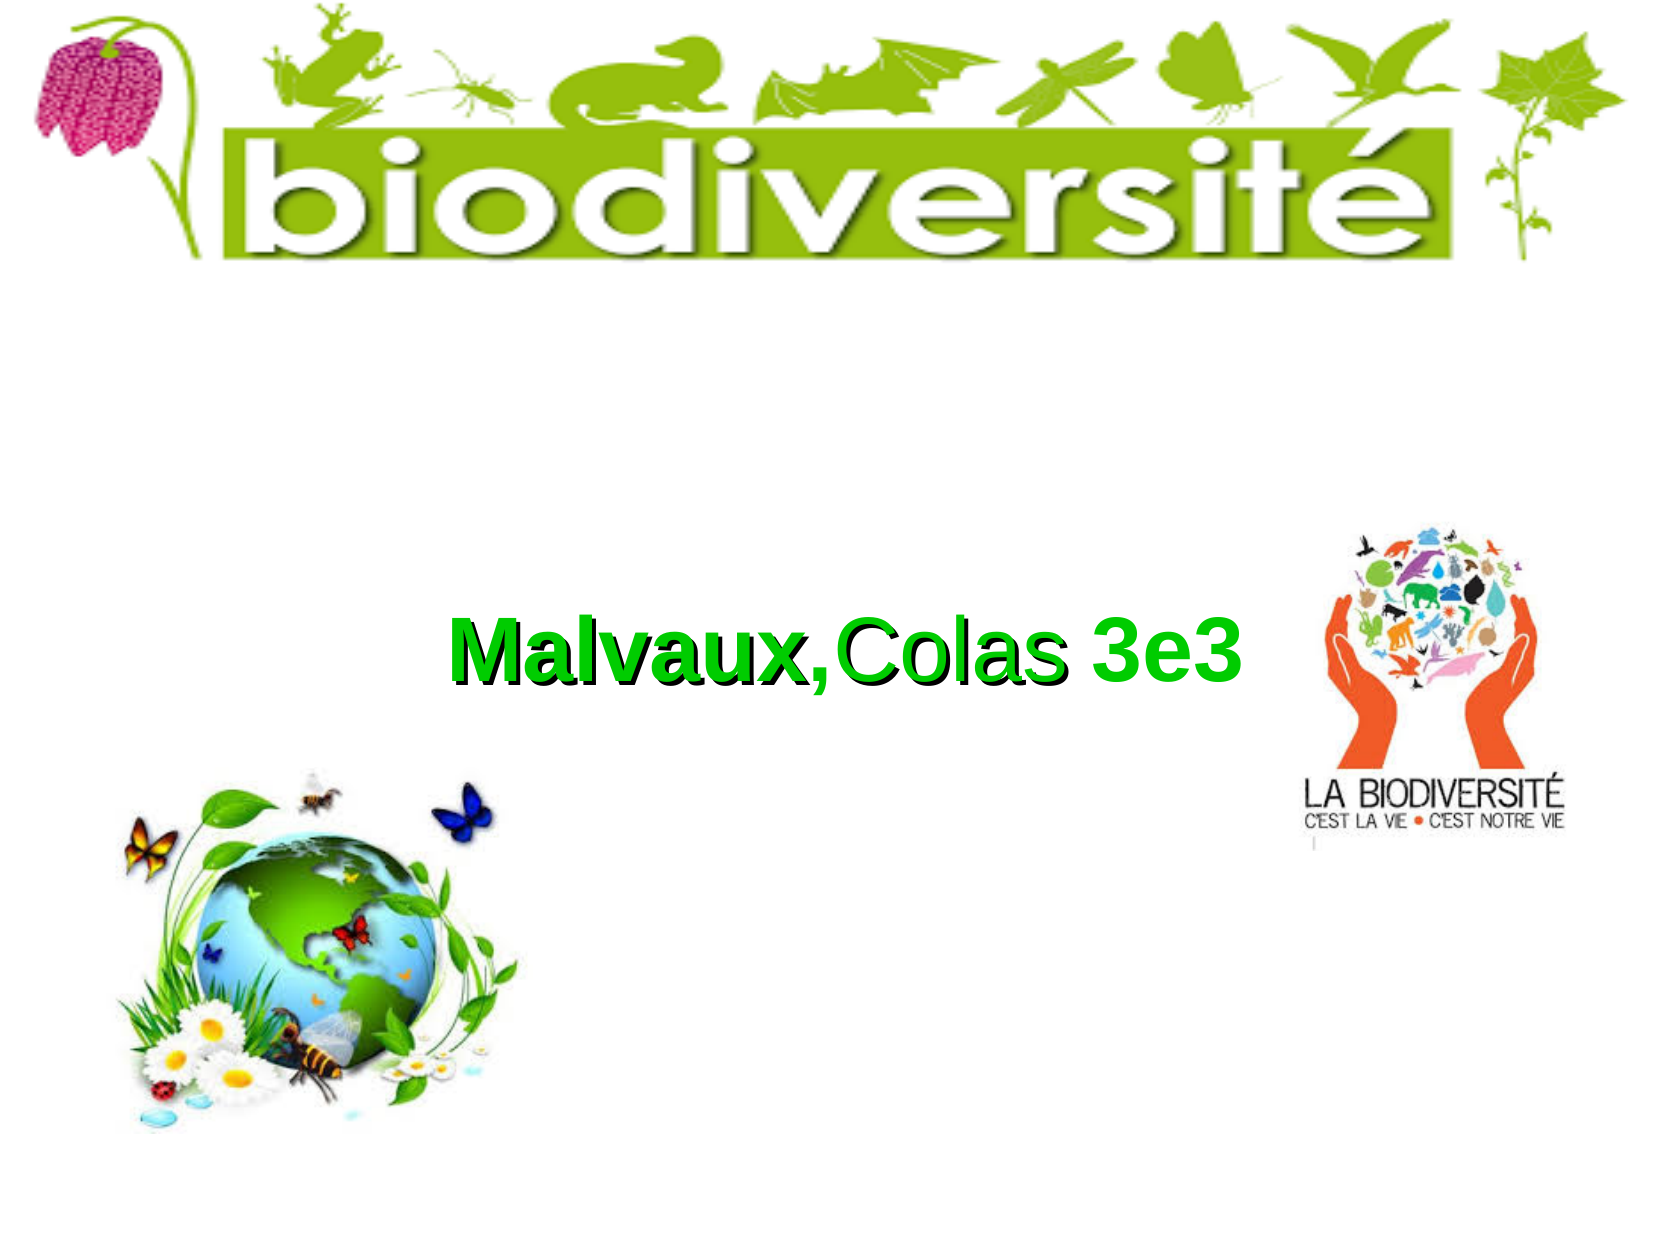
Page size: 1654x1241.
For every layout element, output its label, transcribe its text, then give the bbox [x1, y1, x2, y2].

picture [102, 767, 533, 1134]
subtitle Malvaux,Colas 3e3 [82, 290, 1571, 1010]
picture [1263, 510, 1604, 851]
picture [0, 0, 1654, 284]
